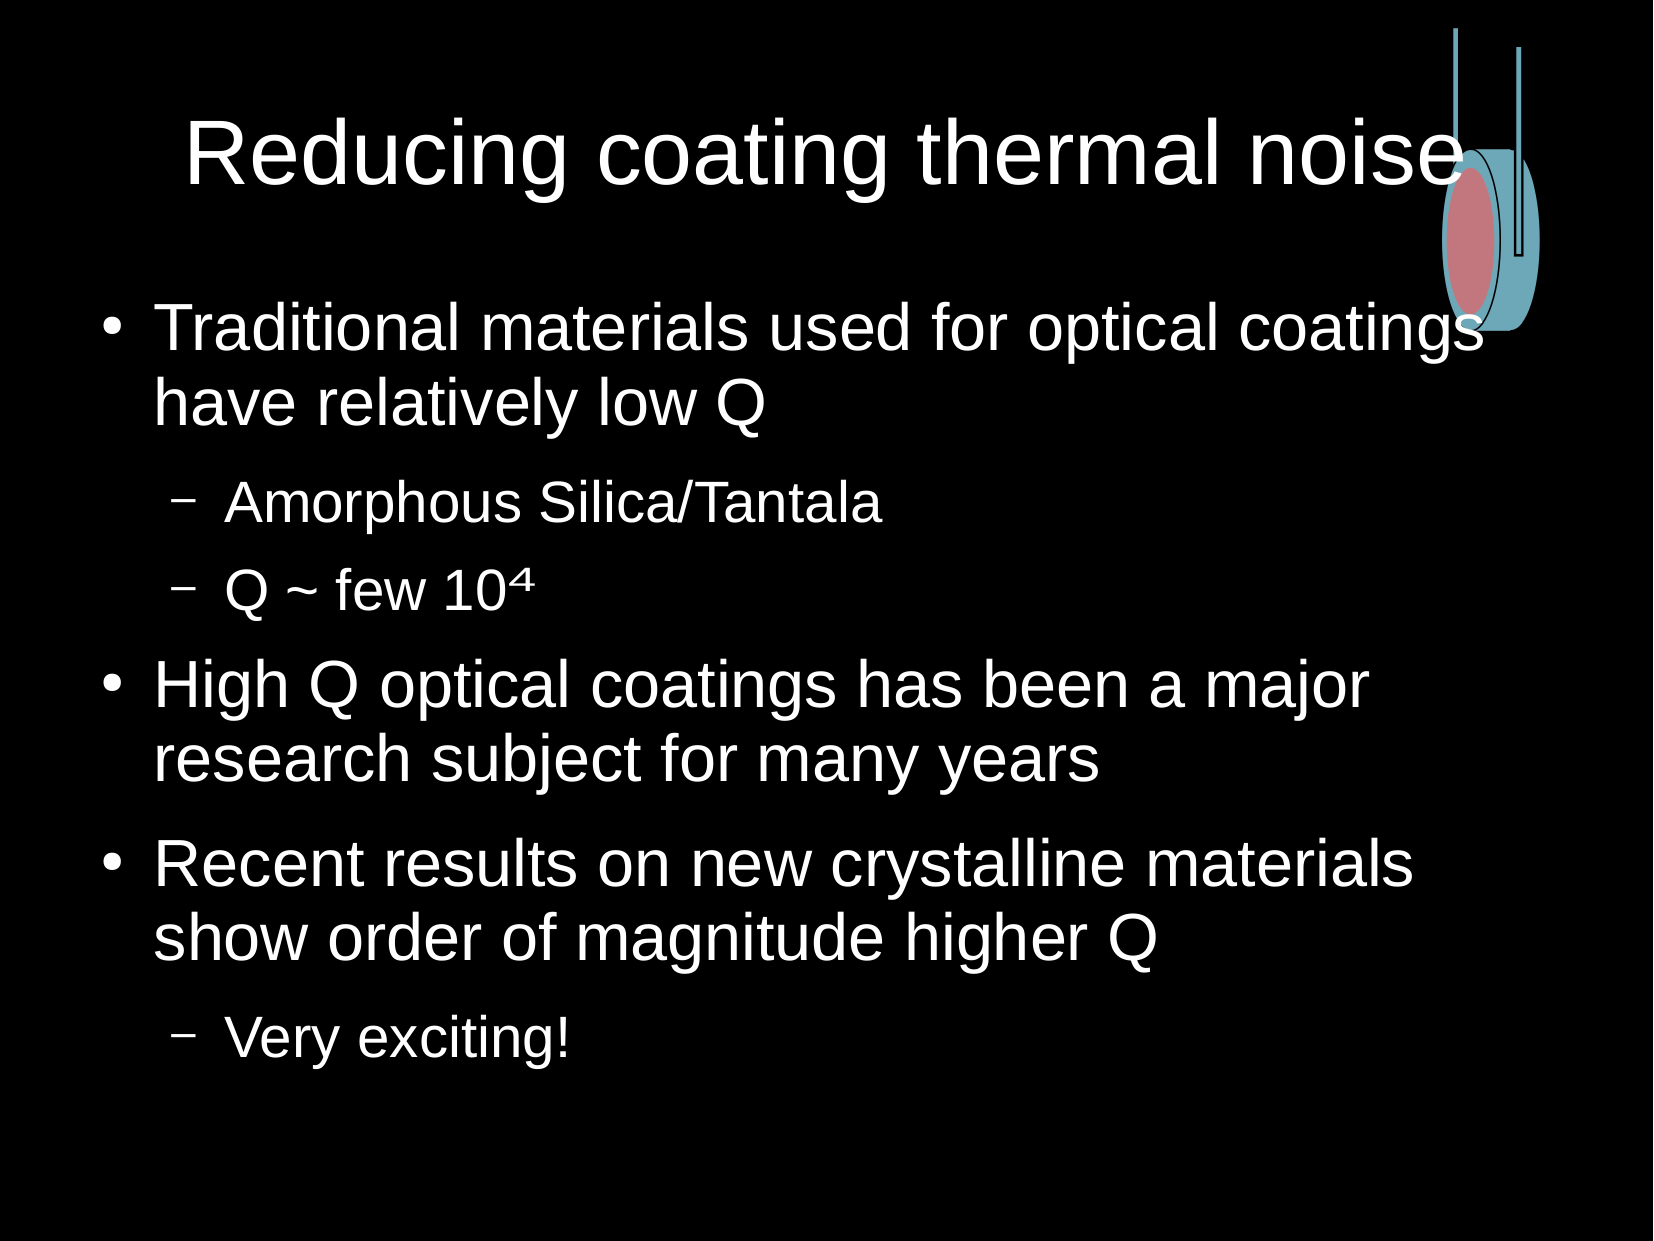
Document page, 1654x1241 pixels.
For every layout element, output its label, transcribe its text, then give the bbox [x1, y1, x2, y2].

picture [1381, 0, 1606, 391]
title Reducing coating thermal noise [82, 49, 1571, 257]
list Traditional materials used for optical coatings have relatively low Q Amorphous Silica/Tantala Q ~ few 104 High Q optical coatings has been a major research subject for many years Recent results on new crystalline materials show order of magnitude higher Q Very exciting! [82, 290, 1538, 1156]
